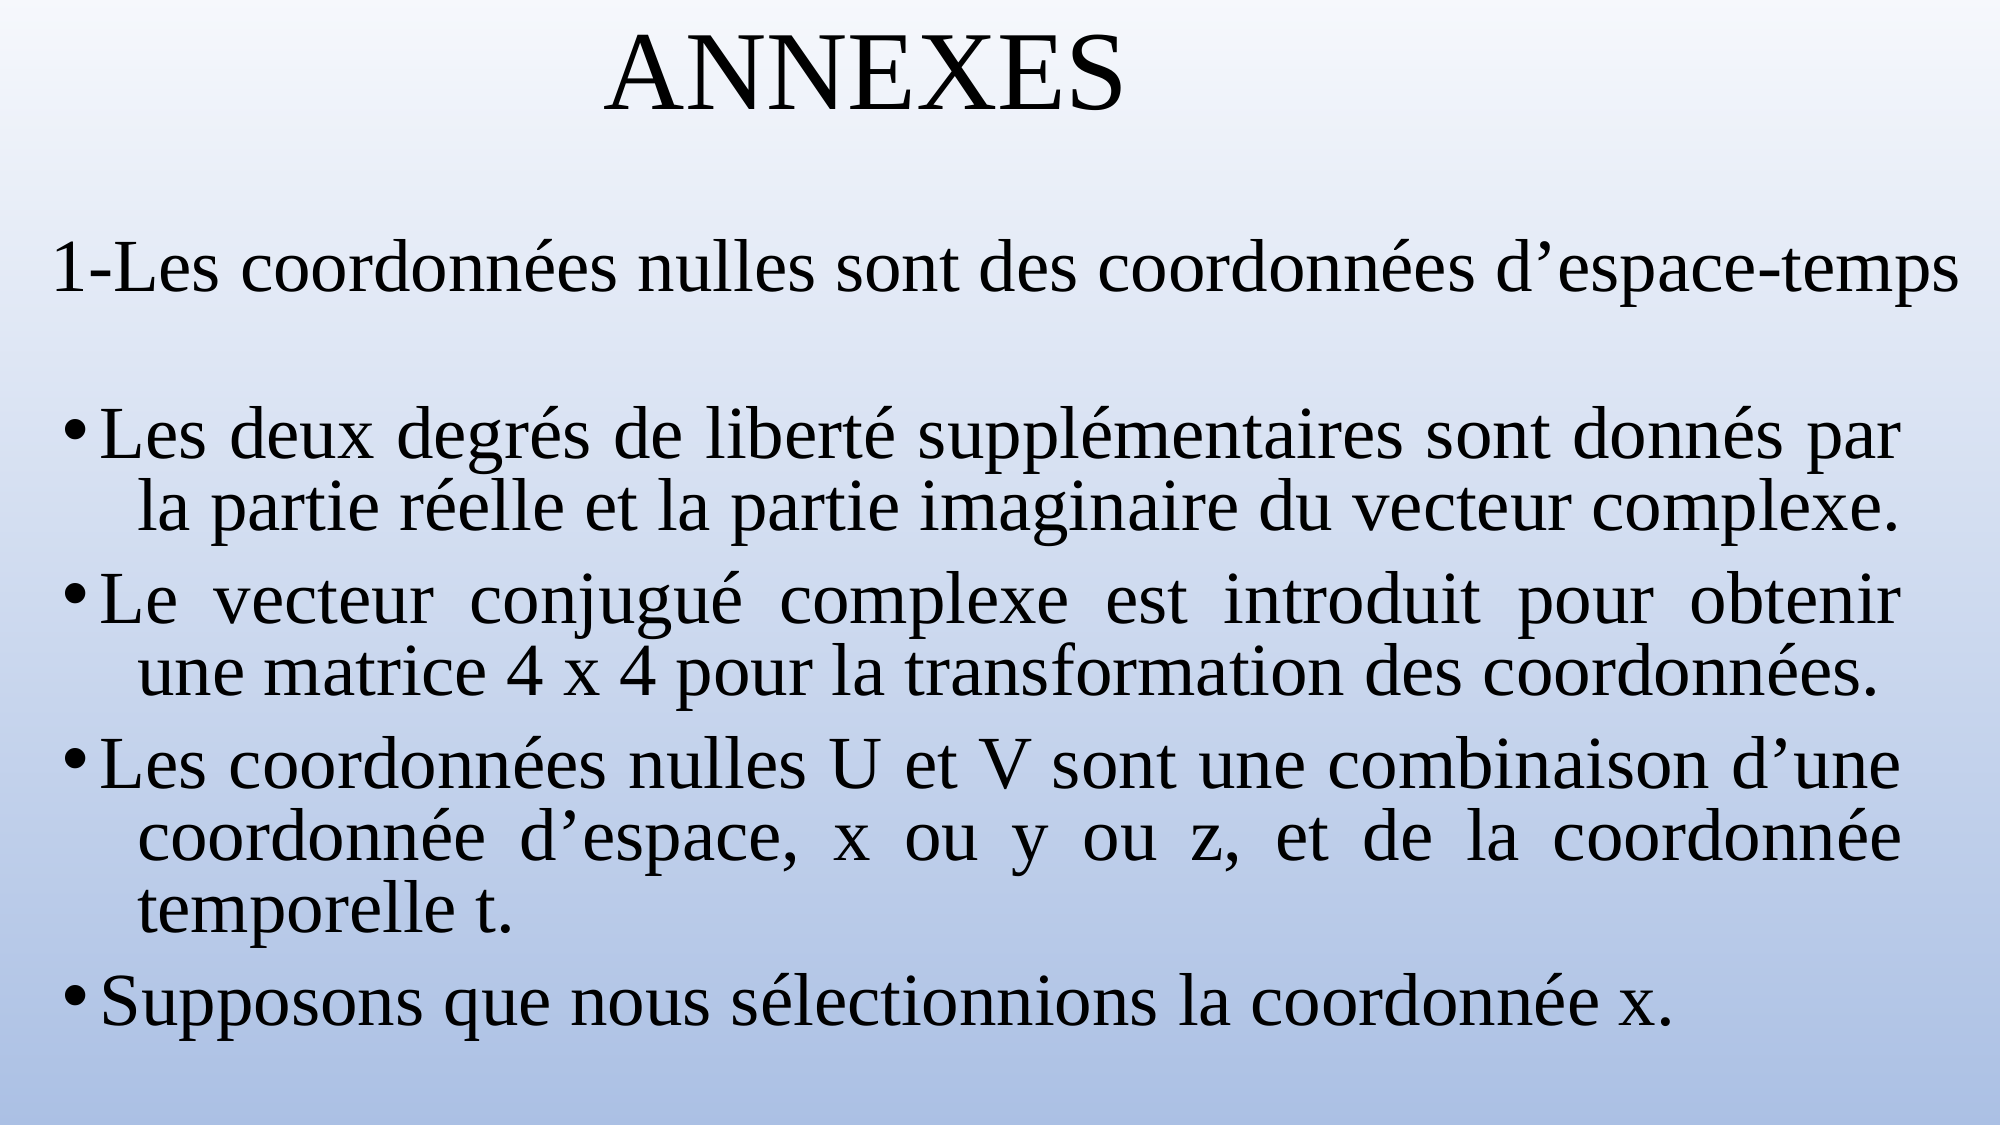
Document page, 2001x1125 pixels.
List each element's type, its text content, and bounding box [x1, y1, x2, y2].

title 1-Les coordonnées nulles sont des coordonnées d’espace-temps [12, 209, 2000, 326]
text_box ANNEXES [588, 0, 1197, 142]
list Les deux degrés de liberté supplémentaires sont donnés par la partie réelle et la partie imaginaire du vecteur complexe. Le vecteur conjugué complexe est introduit pour obtenir une matrice 4 x 4 pour la transformation des coordonnées. Les coordonnées nulles U et V sont une combinaison d’une coordonnée d’espace, x ou y ou z, et de la coordonnée temporelle t. Supposons que nous sélectionnions la coordonnée x. [47, 393, 1919, 1109]
